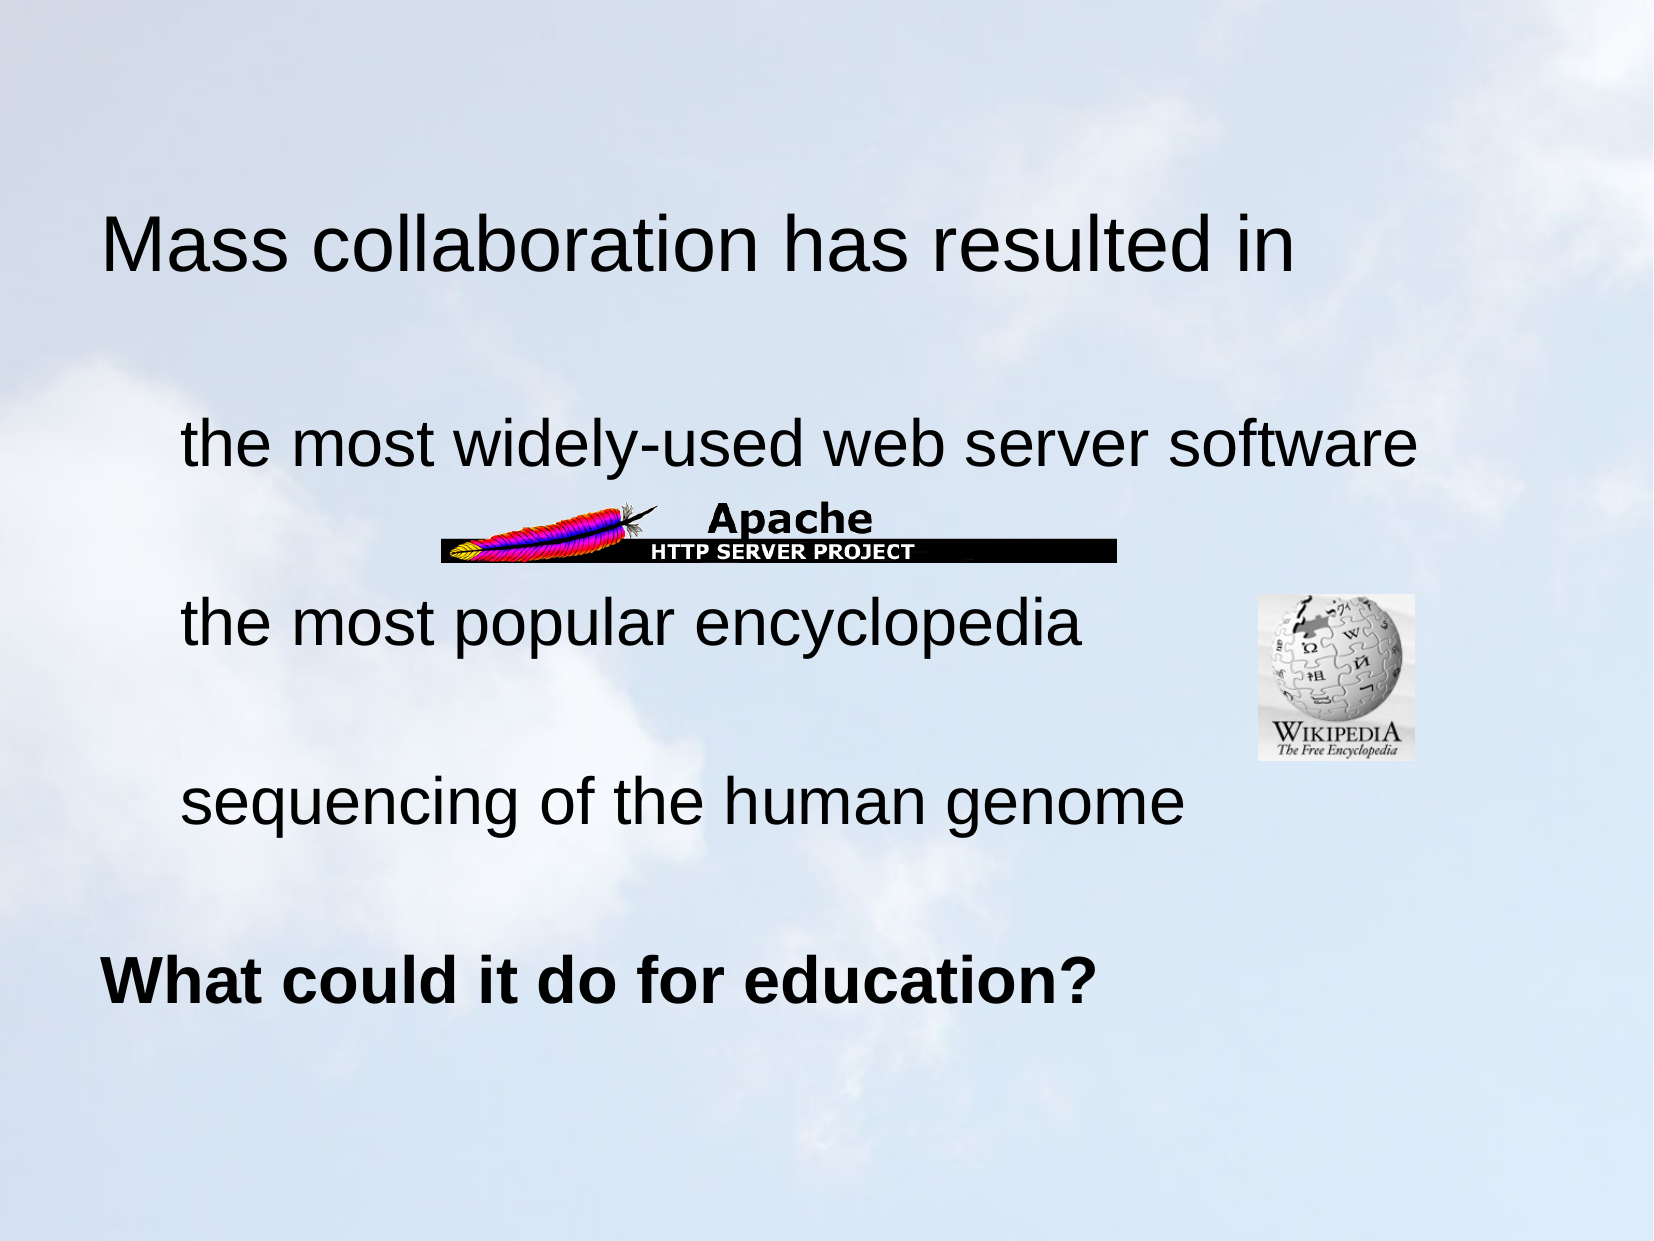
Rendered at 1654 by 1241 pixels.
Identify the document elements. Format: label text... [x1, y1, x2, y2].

list Mass collaboration has resulted in the most widely-used web server software the most popular encyclopedia sequencing of the human genome What could it do for education? [82, 199, 1571, 1018]
picture [0, 0, 1654, 1241]
